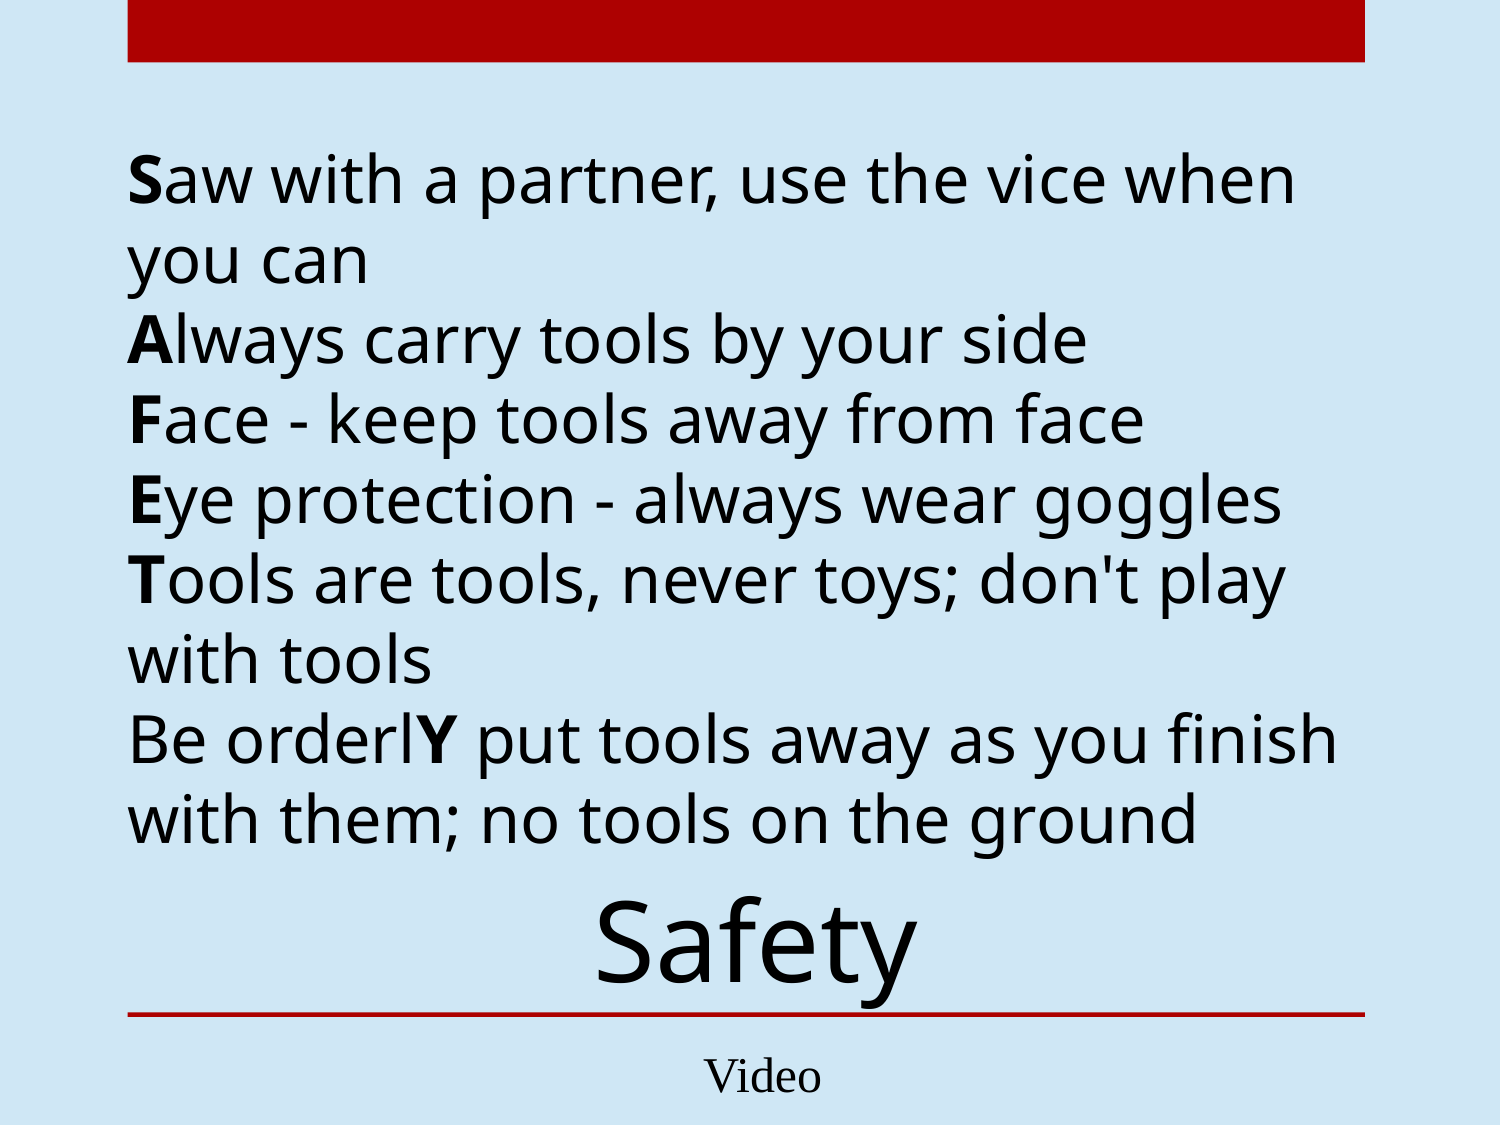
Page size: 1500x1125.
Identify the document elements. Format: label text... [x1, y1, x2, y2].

text_box Video [688, 1035, 838, 1111]
text_box Safety [578, 862, 934, 1013]
text_box Saw with a partner, use the vice when you can Always carry tools by your side Face - keep tools away from face Eye protection - always wear goggles Tools are tools, never toys; don't play with tools Be orderlY put tools away as you finish with them; no tools on the ground [112, 129, 1400, 910]
